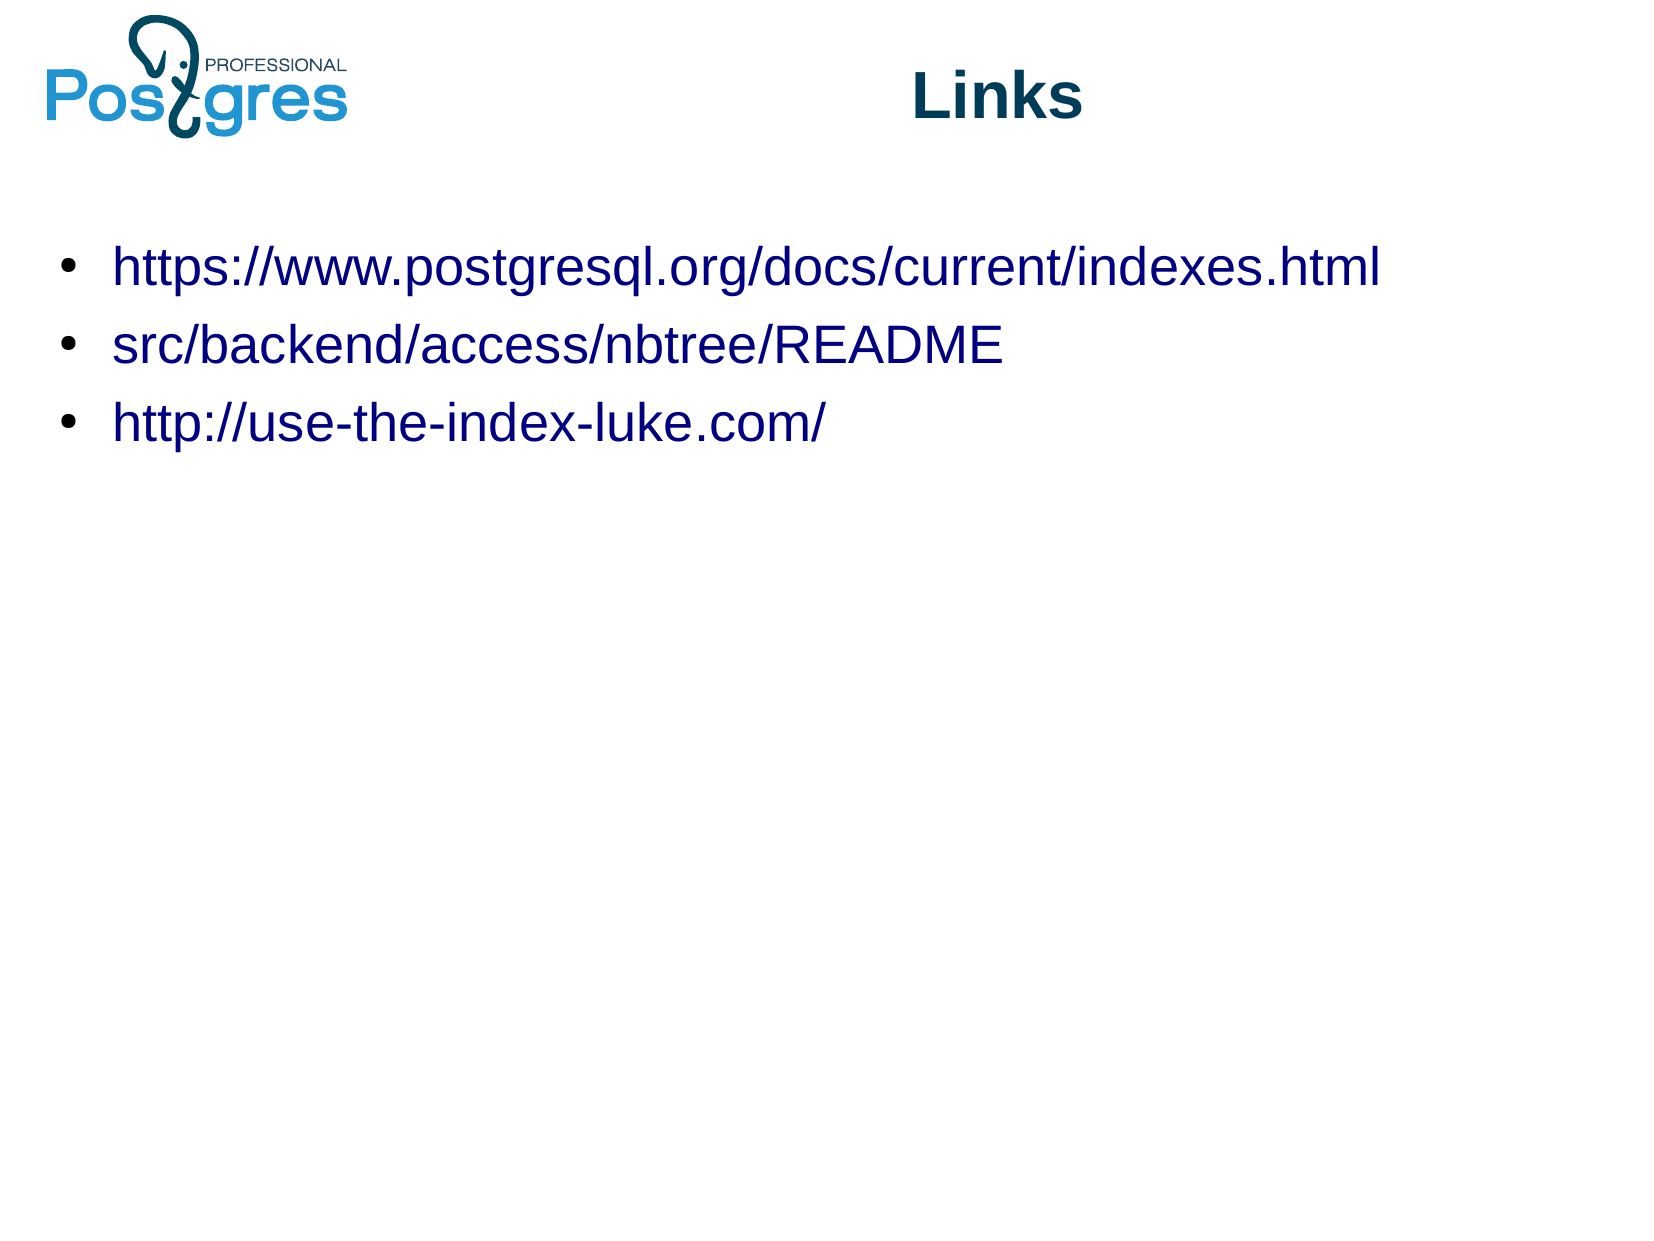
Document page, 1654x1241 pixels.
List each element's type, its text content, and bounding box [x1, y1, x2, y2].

title Links [389, 49, 1607, 142]
list https://www.postgresql.org/docs/current/indexes.html src/backend/access/nbtree/README http://use-the-index-luke.com/ [41, 236, 1601, 1193]
